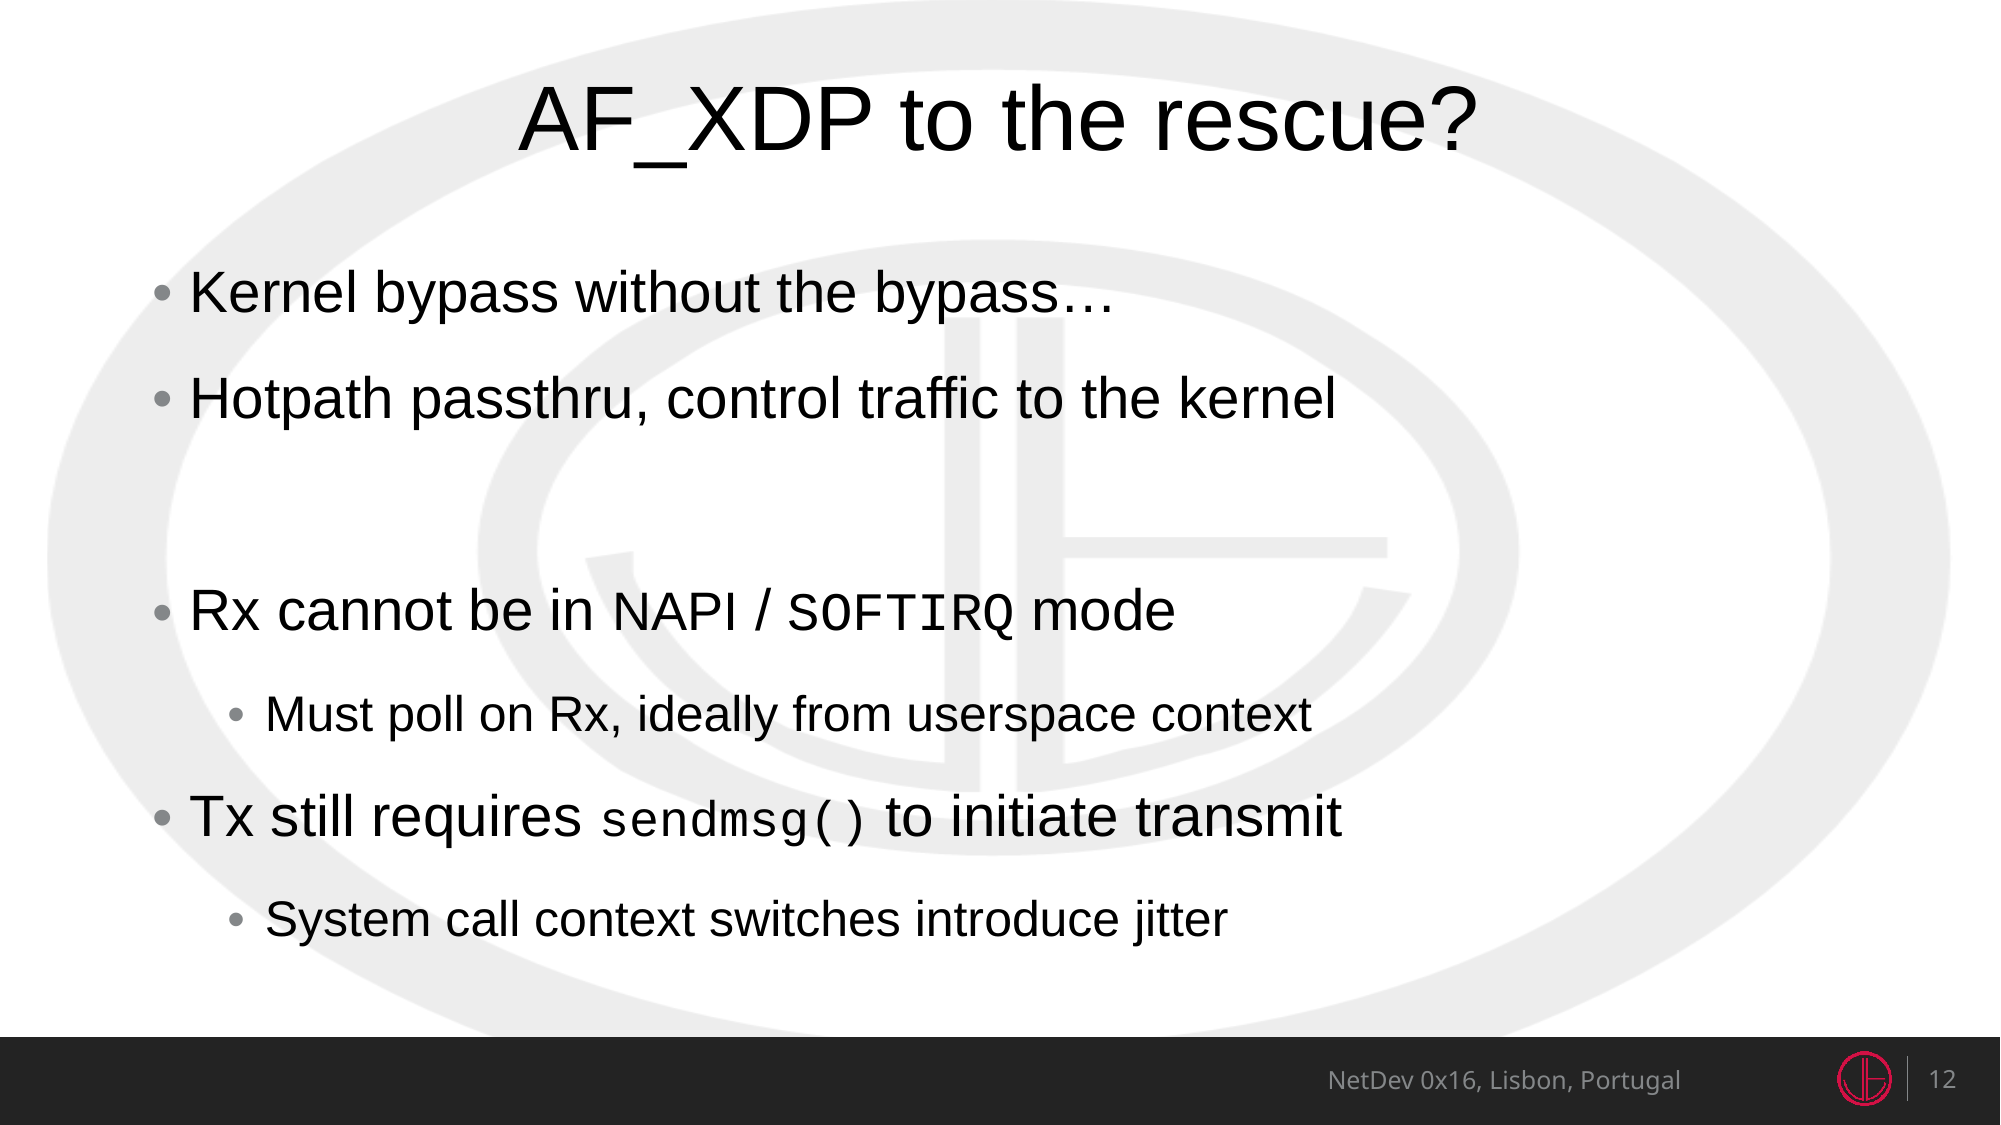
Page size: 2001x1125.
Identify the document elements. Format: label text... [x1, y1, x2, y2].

text_box NetDev 0x16, Lisbon, Portugal [1312, 1050, 1763, 1110]
title AF_XDP to the rescue? [137, 25, 1863, 220]
list Kernel bypass without the bypass… Hotpath passthru, control traffic to the kernel Rx cannot be in NAPI / SOFTIRQ mode Must poll on Rx, ideally from userspace context Tx still requires sendmsg() to initiate transmit System call context switches introduce jitter [137, 233, 1863, 1014]
text_box <number> [1913, 1050, 2000, 1111]
picture [1837, 1051, 1892, 1106]
